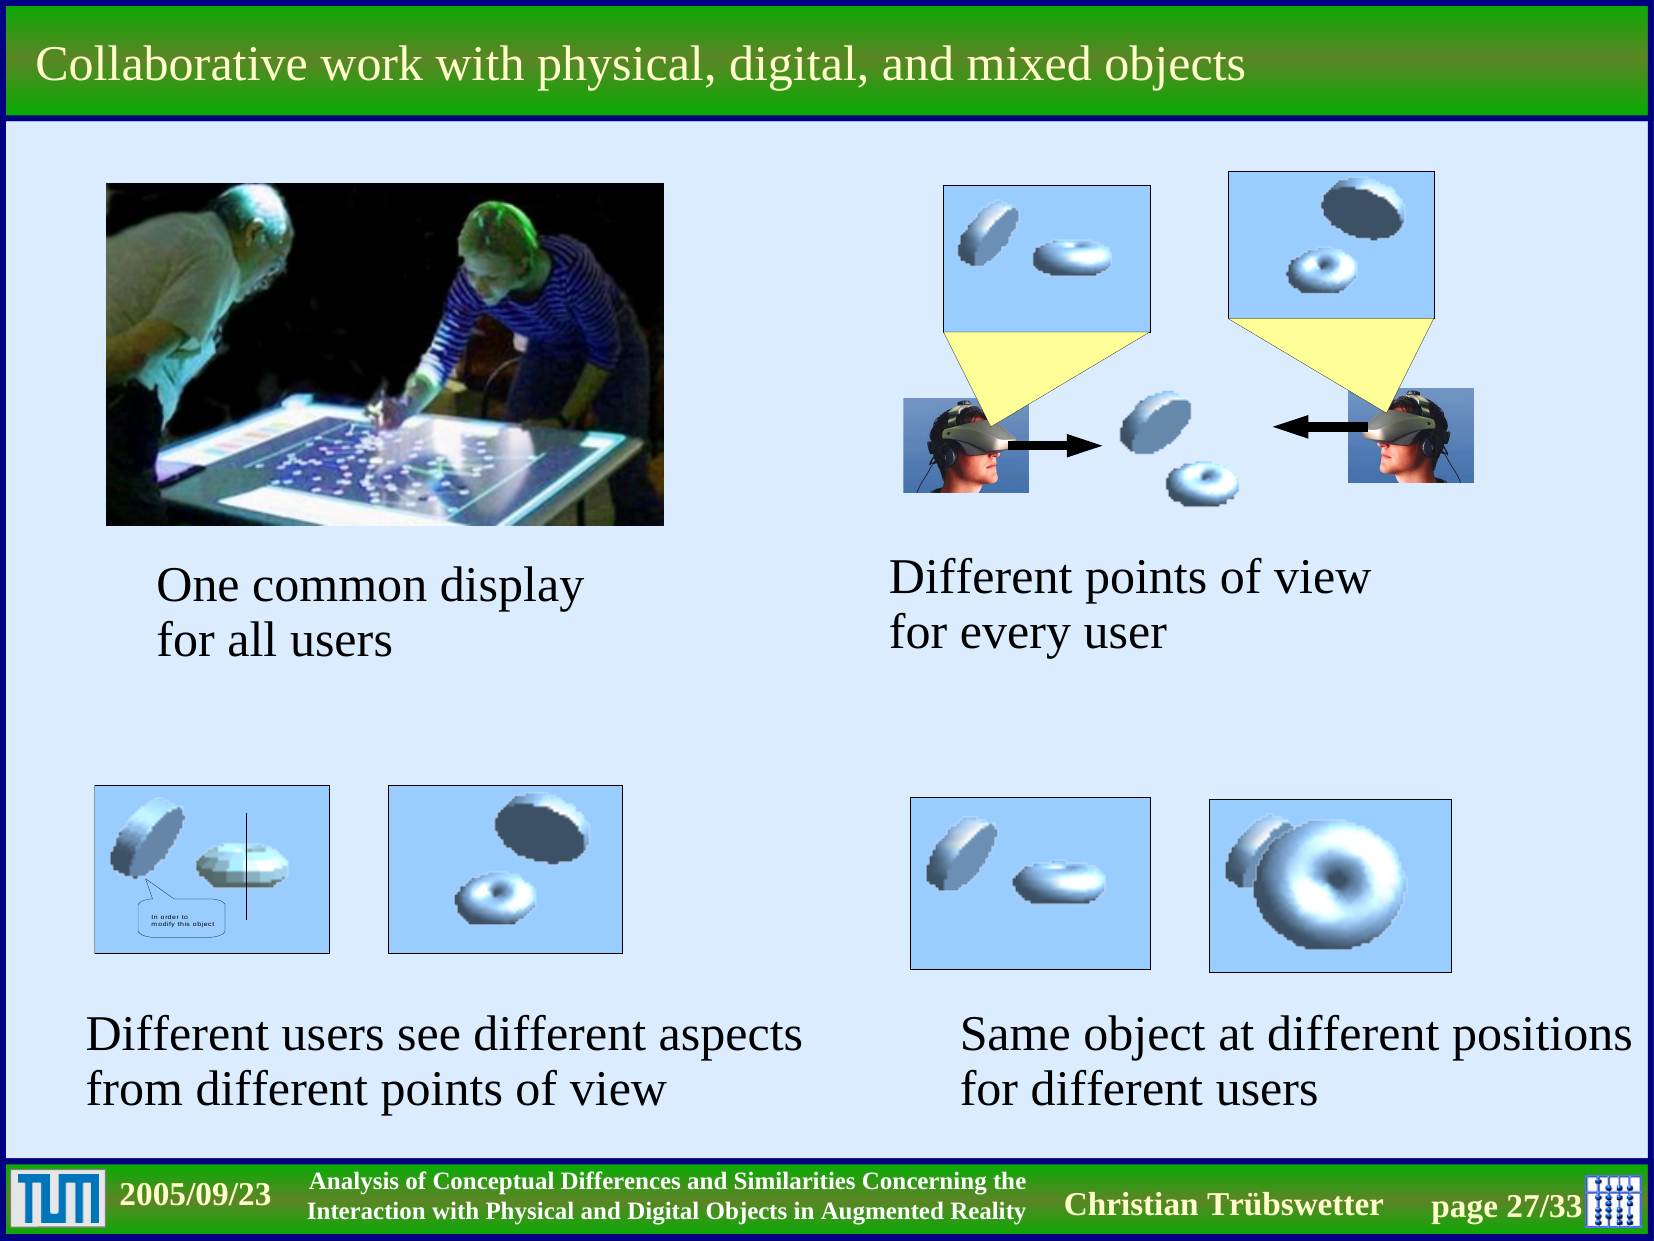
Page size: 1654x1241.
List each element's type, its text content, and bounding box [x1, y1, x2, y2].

text_box Same object at different positions for different users [945, 998, 1649, 1125]
picture [18, 1174, 99, 1223]
picture [94, 785, 627, 957]
text_box Different points of view for every user [874, 541, 1387, 668]
text_box One common display for all users [141, 549, 600, 676]
title Collaborative work with physical, digital, and mixed objects [35, 0, 1627, 176]
picture [909, 797, 1455, 977]
text_box Different users see different aspects from different points of view [70, 998, 827, 1125]
picture [903, 171, 1477, 519]
picture [1585, 1175, 1642, 1228]
picture [106, 183, 664, 526]
